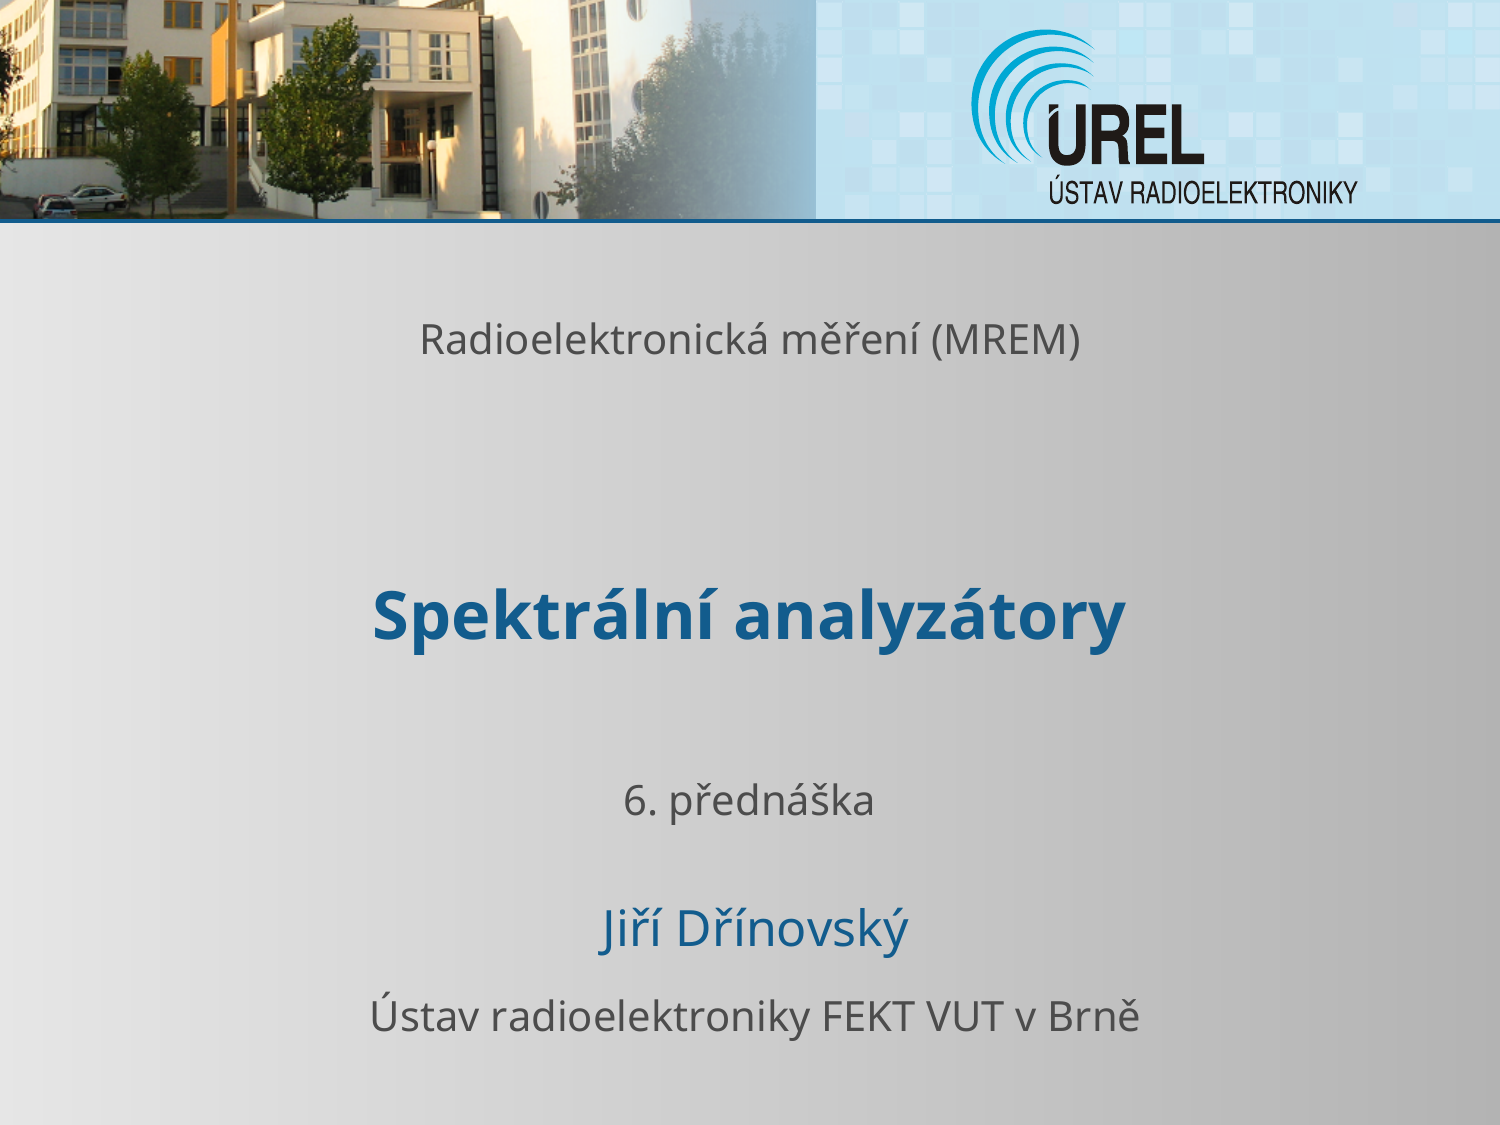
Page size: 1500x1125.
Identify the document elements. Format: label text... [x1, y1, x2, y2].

picture [971, 29, 1358, 219]
picture [971, 29, 1034, 92]
text_box Spektrální analyzátory [64, 561, 478, 668]
text_box 6. přednáška [105, 741, 1394, 858]
text_box Jiří Dřínovský Ústav radioelektroniky FEKT VUT v Brně [289, 884, 1223, 1052]
text_box [531, 0, 1500, 219]
text_box Radioelektronická měření (MREM) [106, 280, 478, 398]
picture [0, 0, 531, 219]
picture [478, 223, 1500, 715]
